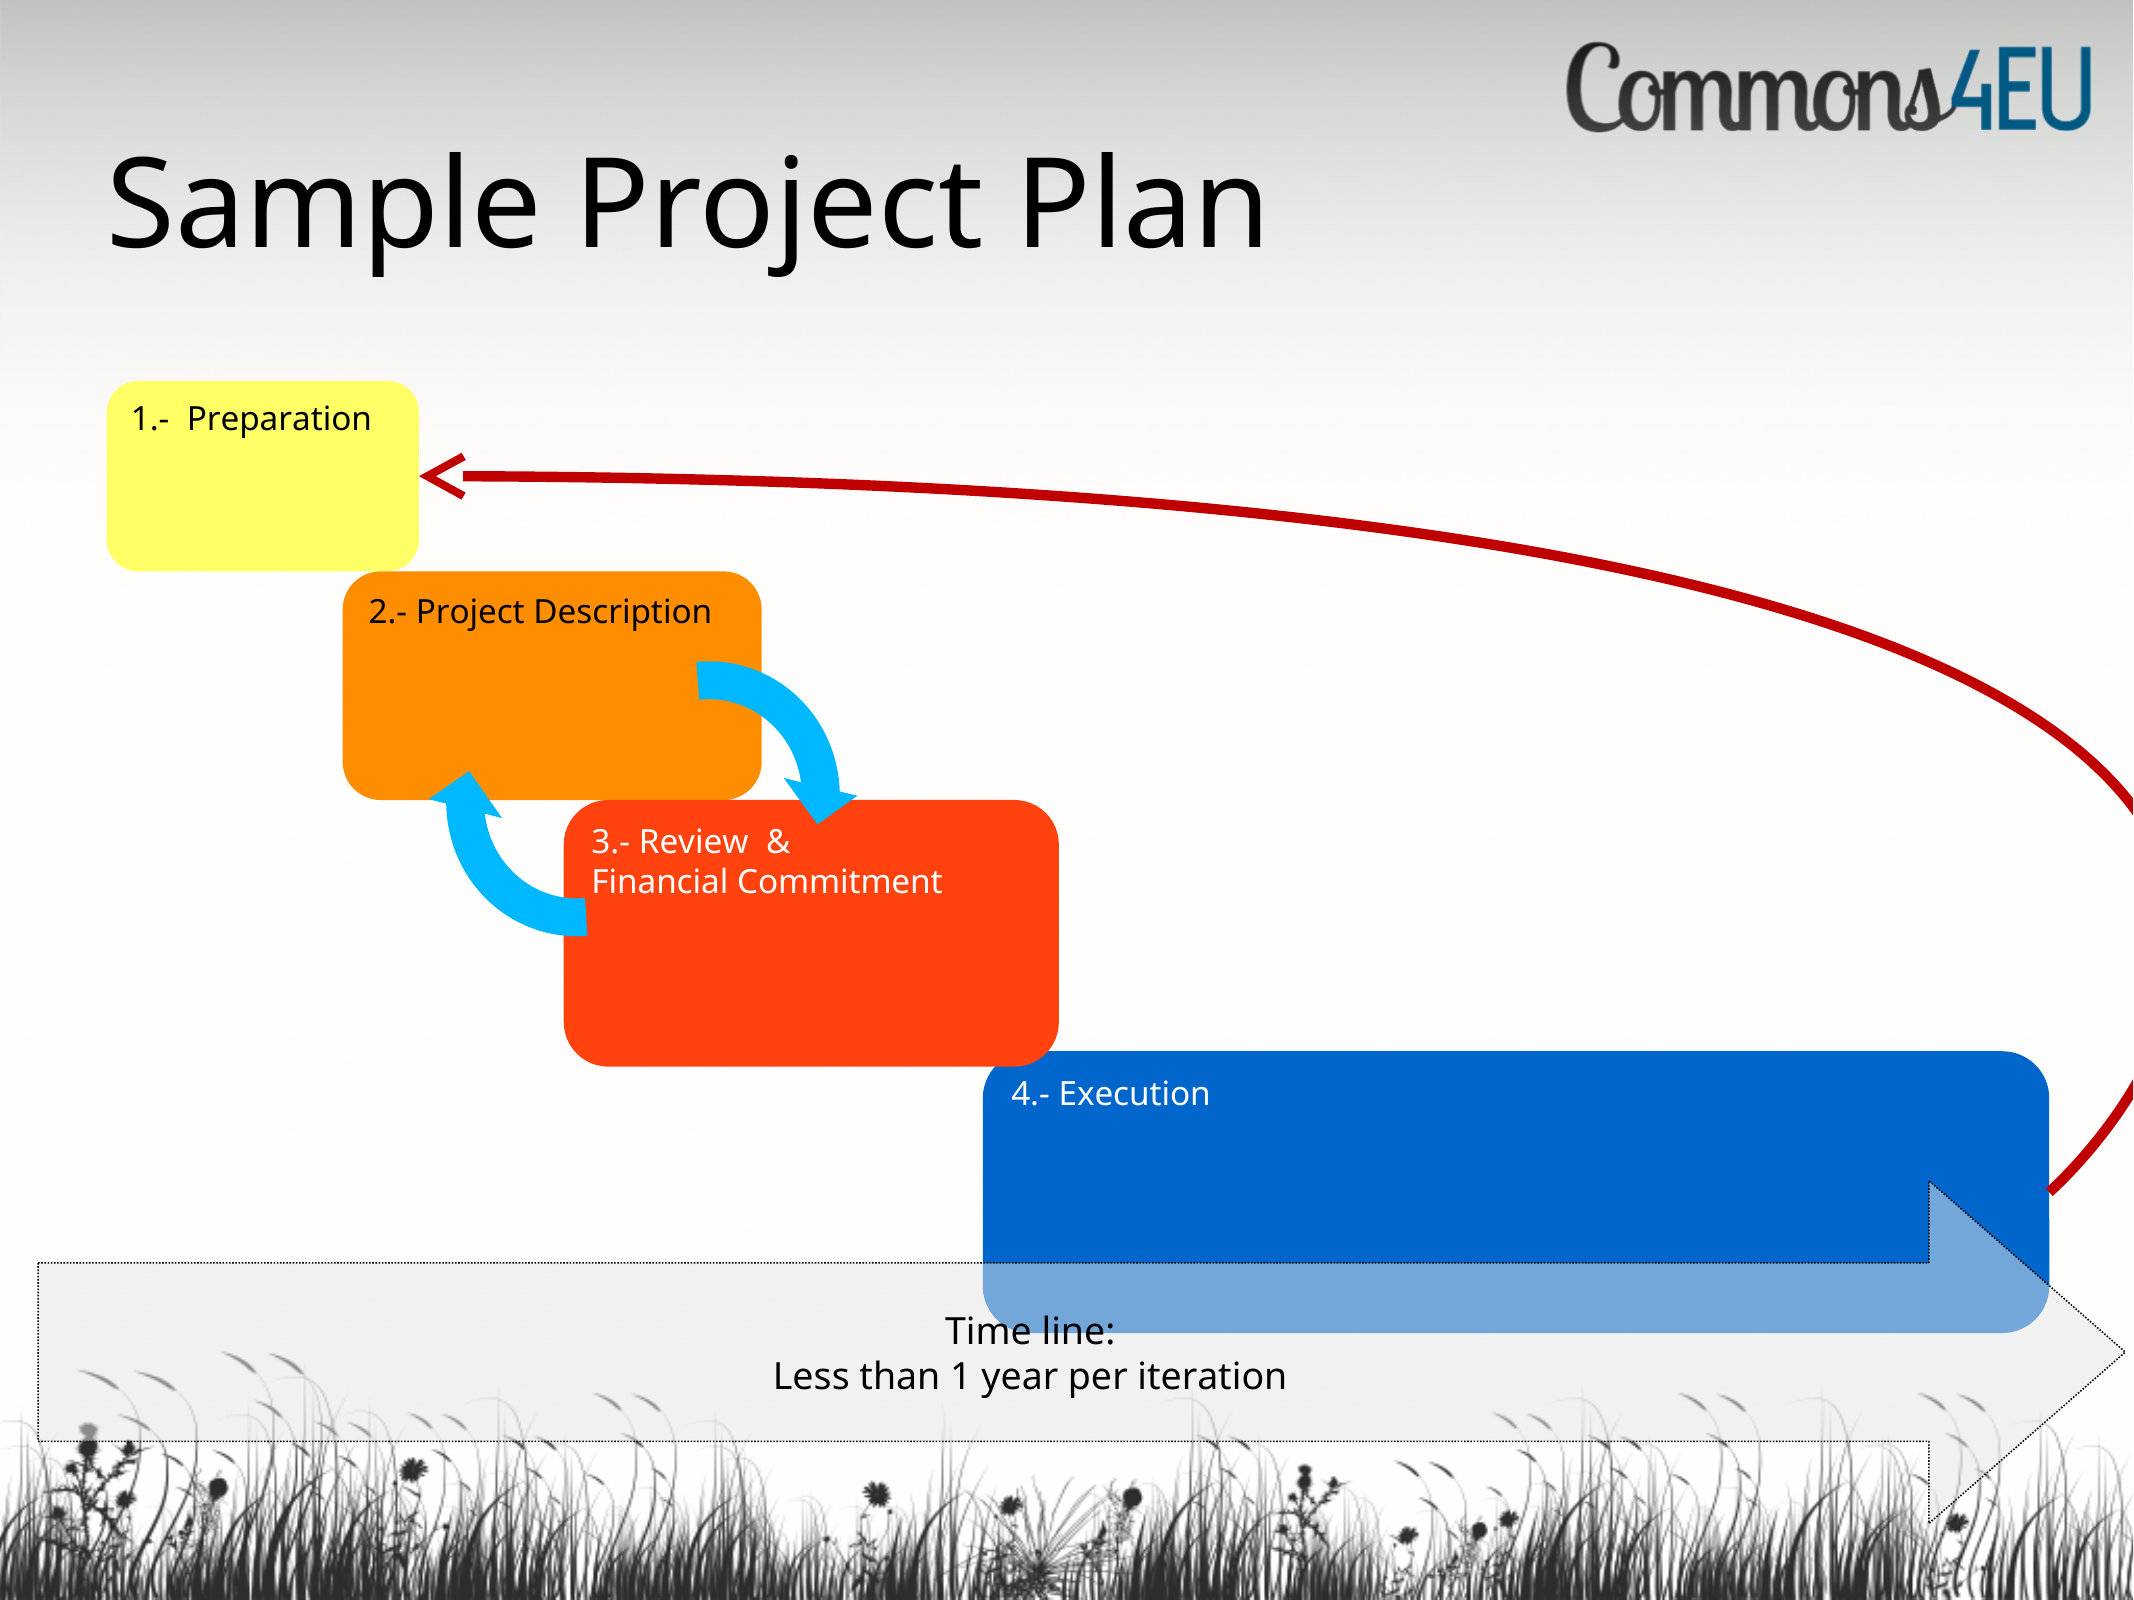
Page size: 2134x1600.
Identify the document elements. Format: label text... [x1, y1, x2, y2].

text_box 4.- Execution [982, 1051, 2050, 1285]
text_box [696, 661, 858, 825]
picture [486, 801, 595, 896]
text_box [428, 771, 588, 937]
title Sample Project Plan [106, 63, 2027, 332]
picture [736, 718, 800, 799]
text_box 1.- Preparation [106, 380, 419, 572]
text_box 3.- Review & Financial Commitment [563, 799, 1059, 1067]
text_box 2.- Project Description [342, 571, 762, 801]
picture [0, 0, 2134, 1600]
text_box Time line: Less than 1 year per iteration [38, 1180, 2126, 1524]
